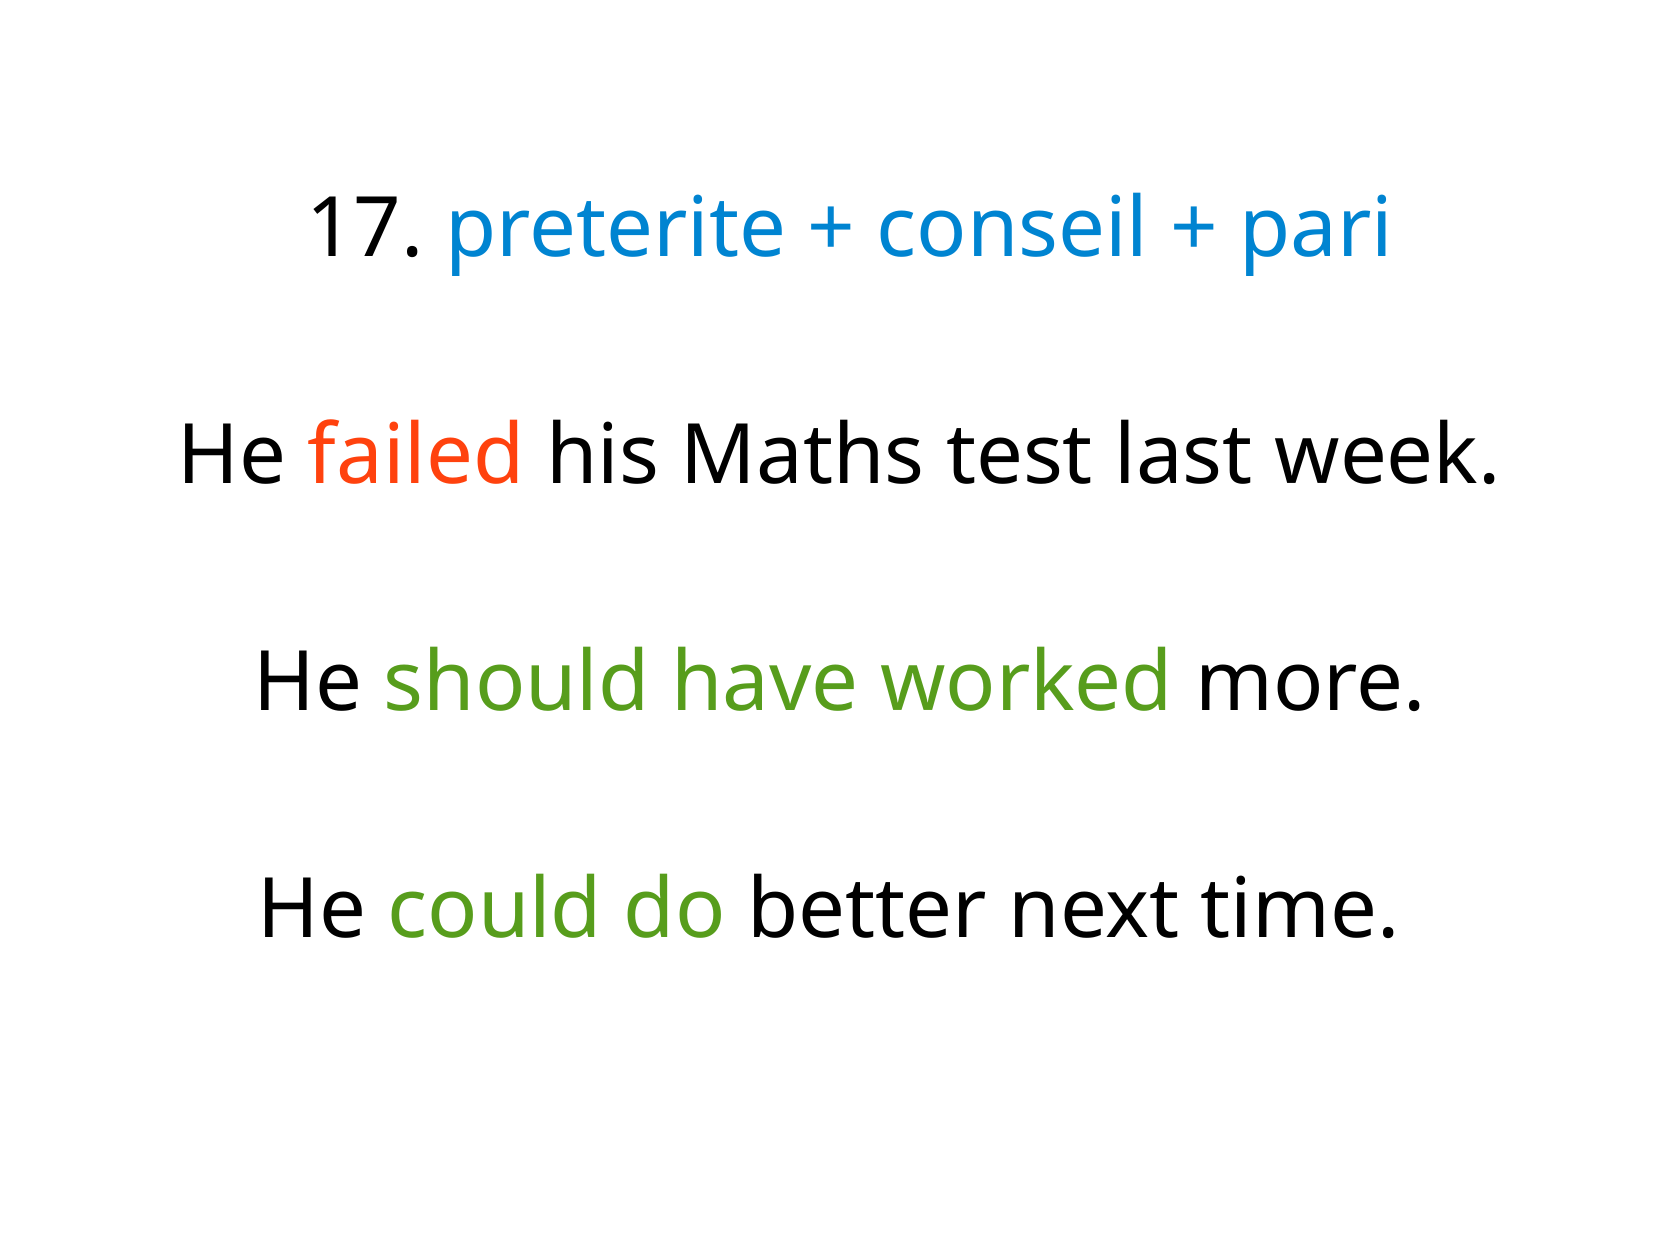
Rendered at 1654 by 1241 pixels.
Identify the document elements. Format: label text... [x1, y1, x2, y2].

text_box 17. preterite + conseil + pari He failed his Maths test last week. He should have worked more. He could do better next time. [59, 35, 1642, 1225]
